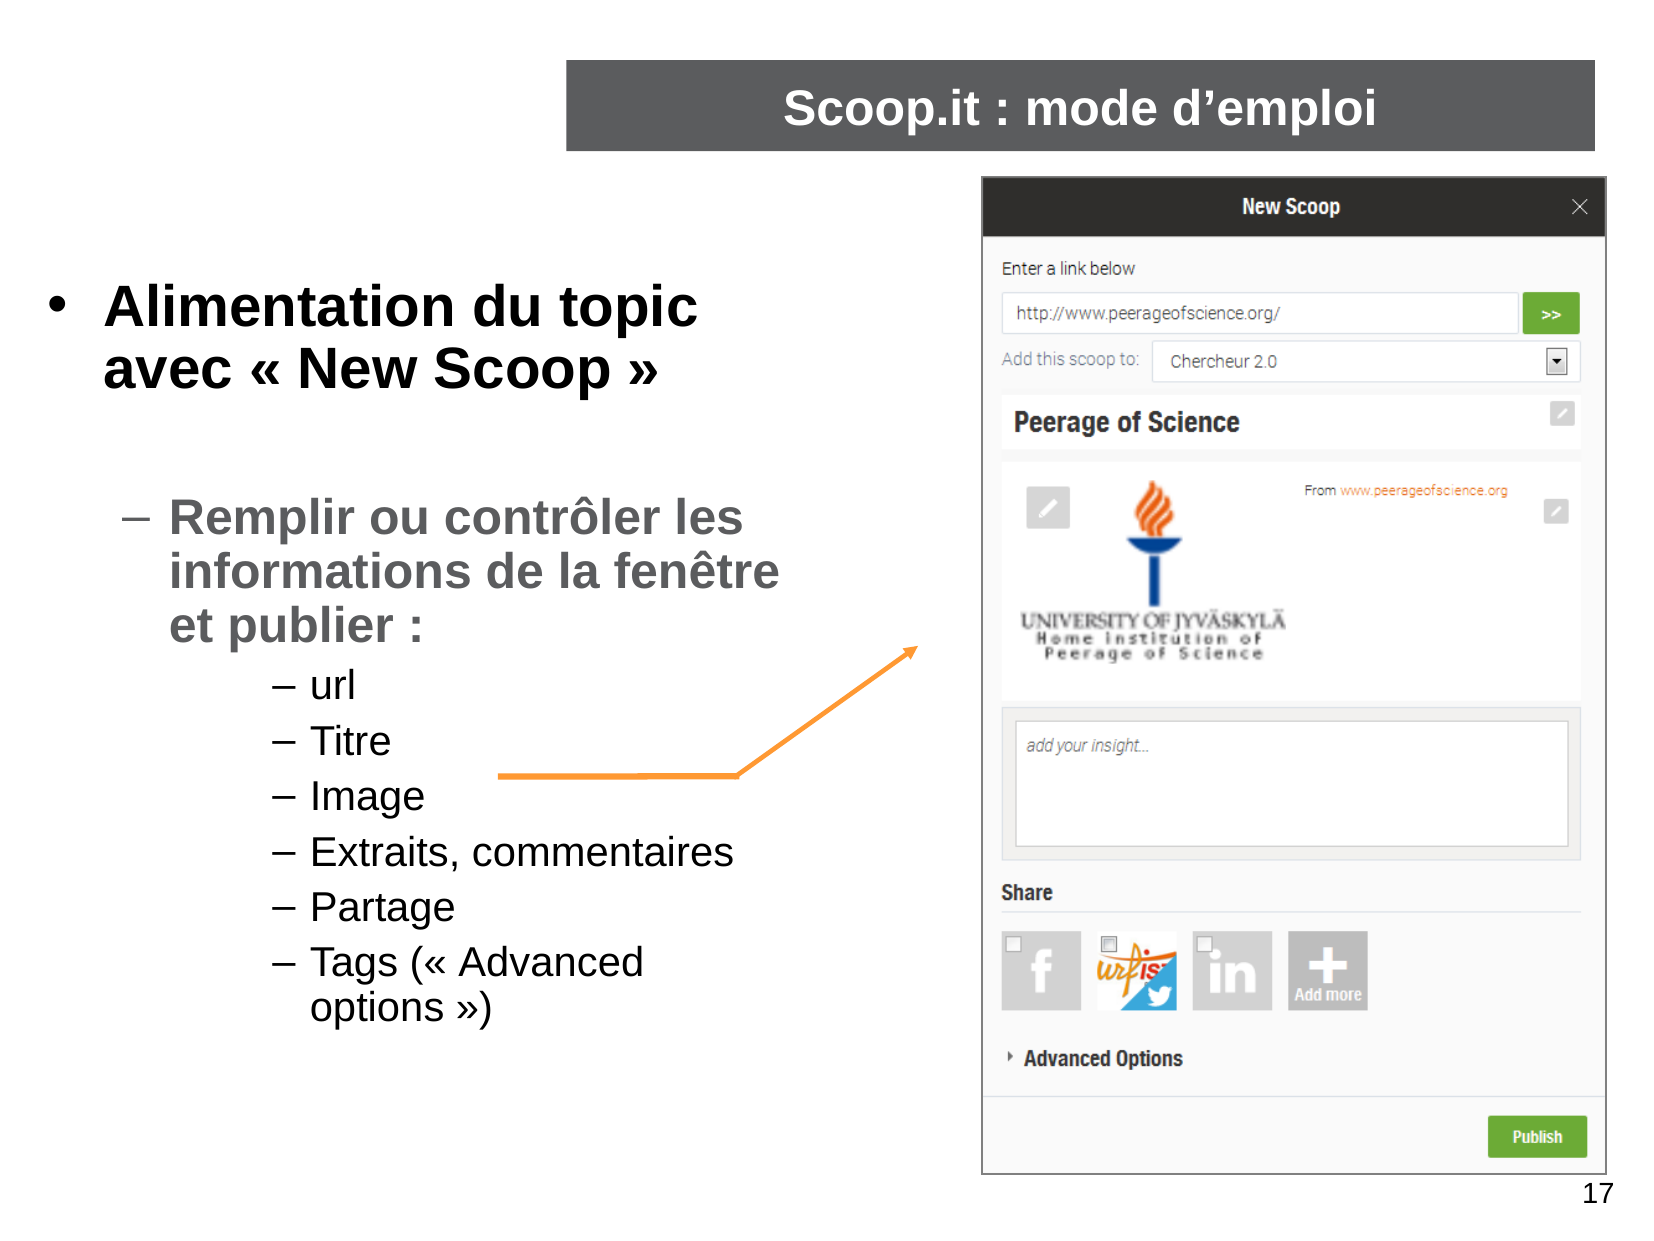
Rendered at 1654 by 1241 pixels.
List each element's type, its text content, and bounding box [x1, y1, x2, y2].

text_box <numéro> [1243, 1166, 1630, 1241]
text_box Scoop.it : mode d’emploi [566, 60, 1595, 152]
text_box Alimentation du topic avec « New Scoop » Remplir ou contrôler les informations de la fenêtre et publier : url Titre Image Extraits, commentaires Partage Tags (« Advanced options ») [32, 268, 827, 1241]
picture [982, 177, 1606, 1174]
